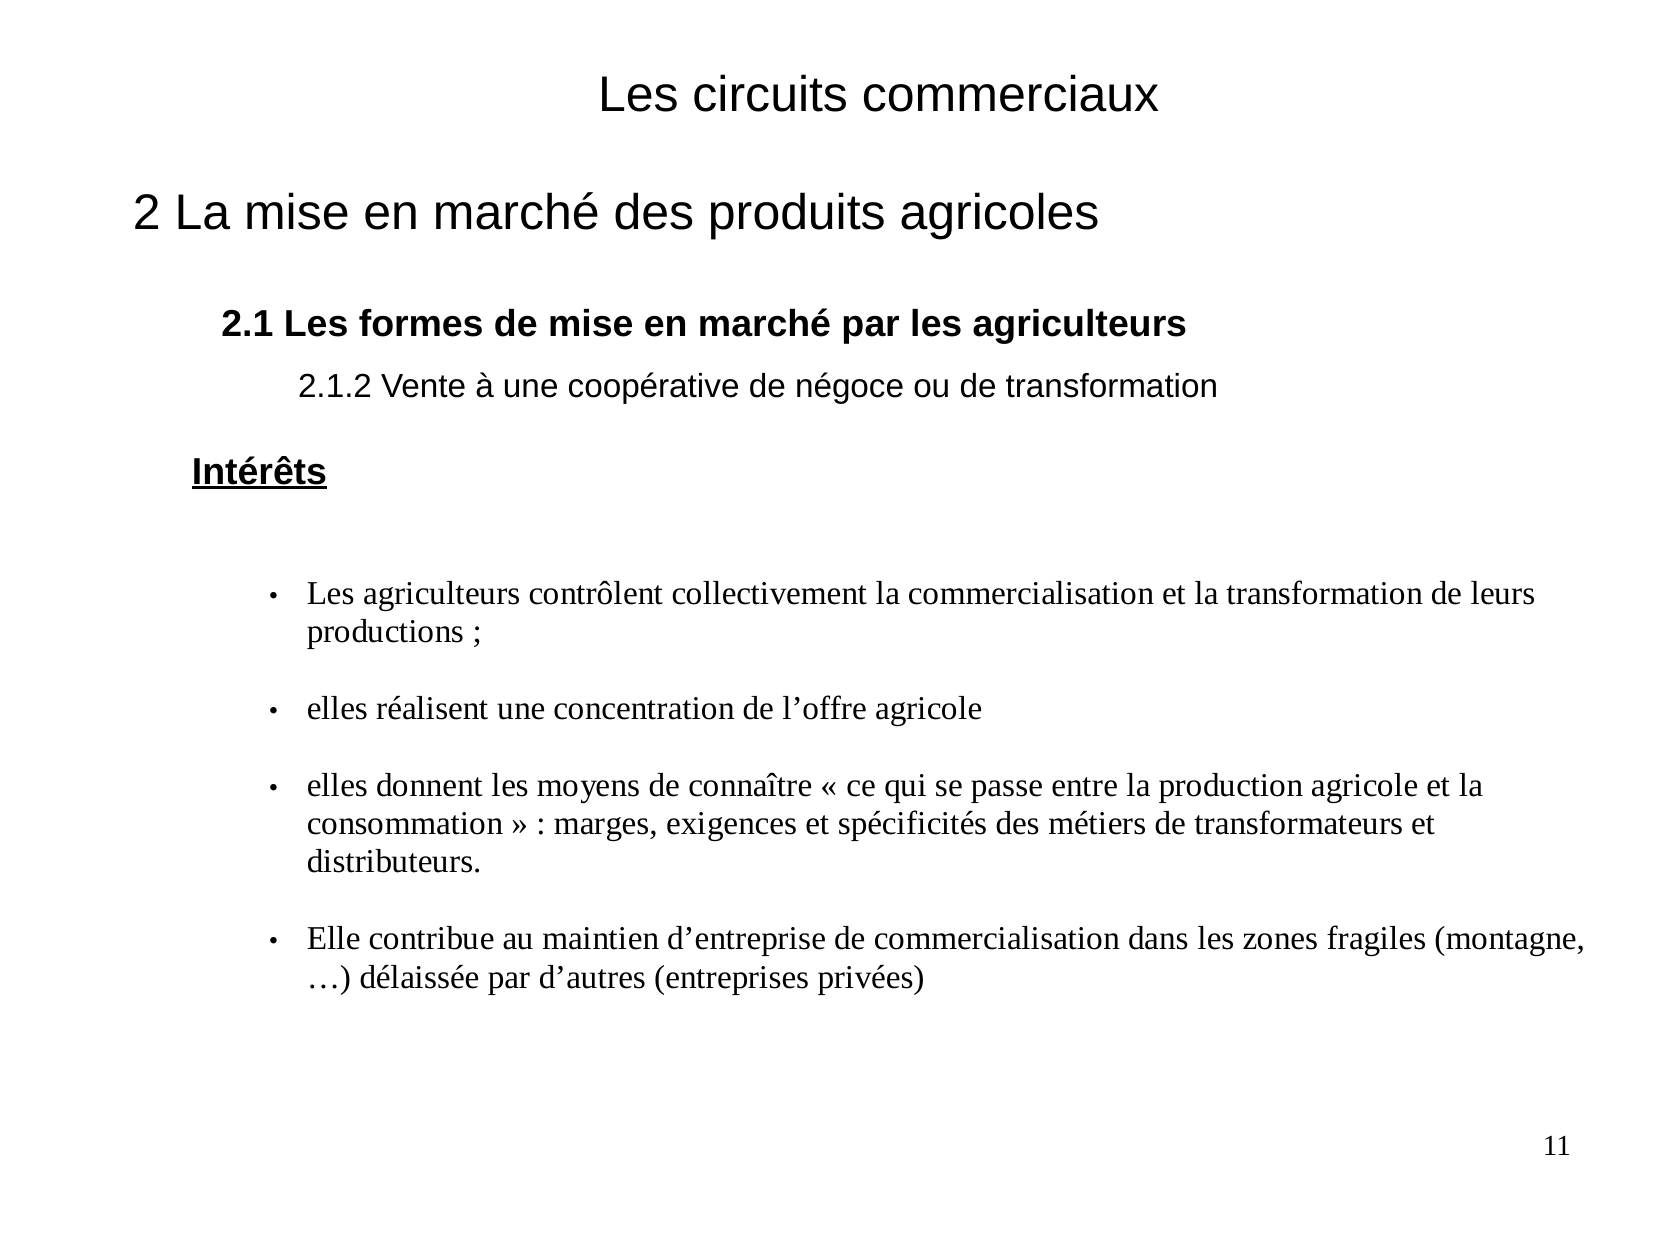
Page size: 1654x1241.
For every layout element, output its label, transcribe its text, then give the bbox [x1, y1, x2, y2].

text_box 2 La mise en marché des produits agricoles [118, 177, 1241, 248]
text_box Les circuits commerciaux [147, 59, 1625, 130]
text_box 2.1 Les formes de mise en marché par les agriculteurs [206, 295, 1300, 354]
text_box Intérêts [177, 442, 798, 501]
text_box 2.1.2 Vente à une coopérative de négoce ou de transformation [283, 360, 1376, 413]
chart [230, 534, 1607, 1019]
text_box [177, 915, 443, 1241]
